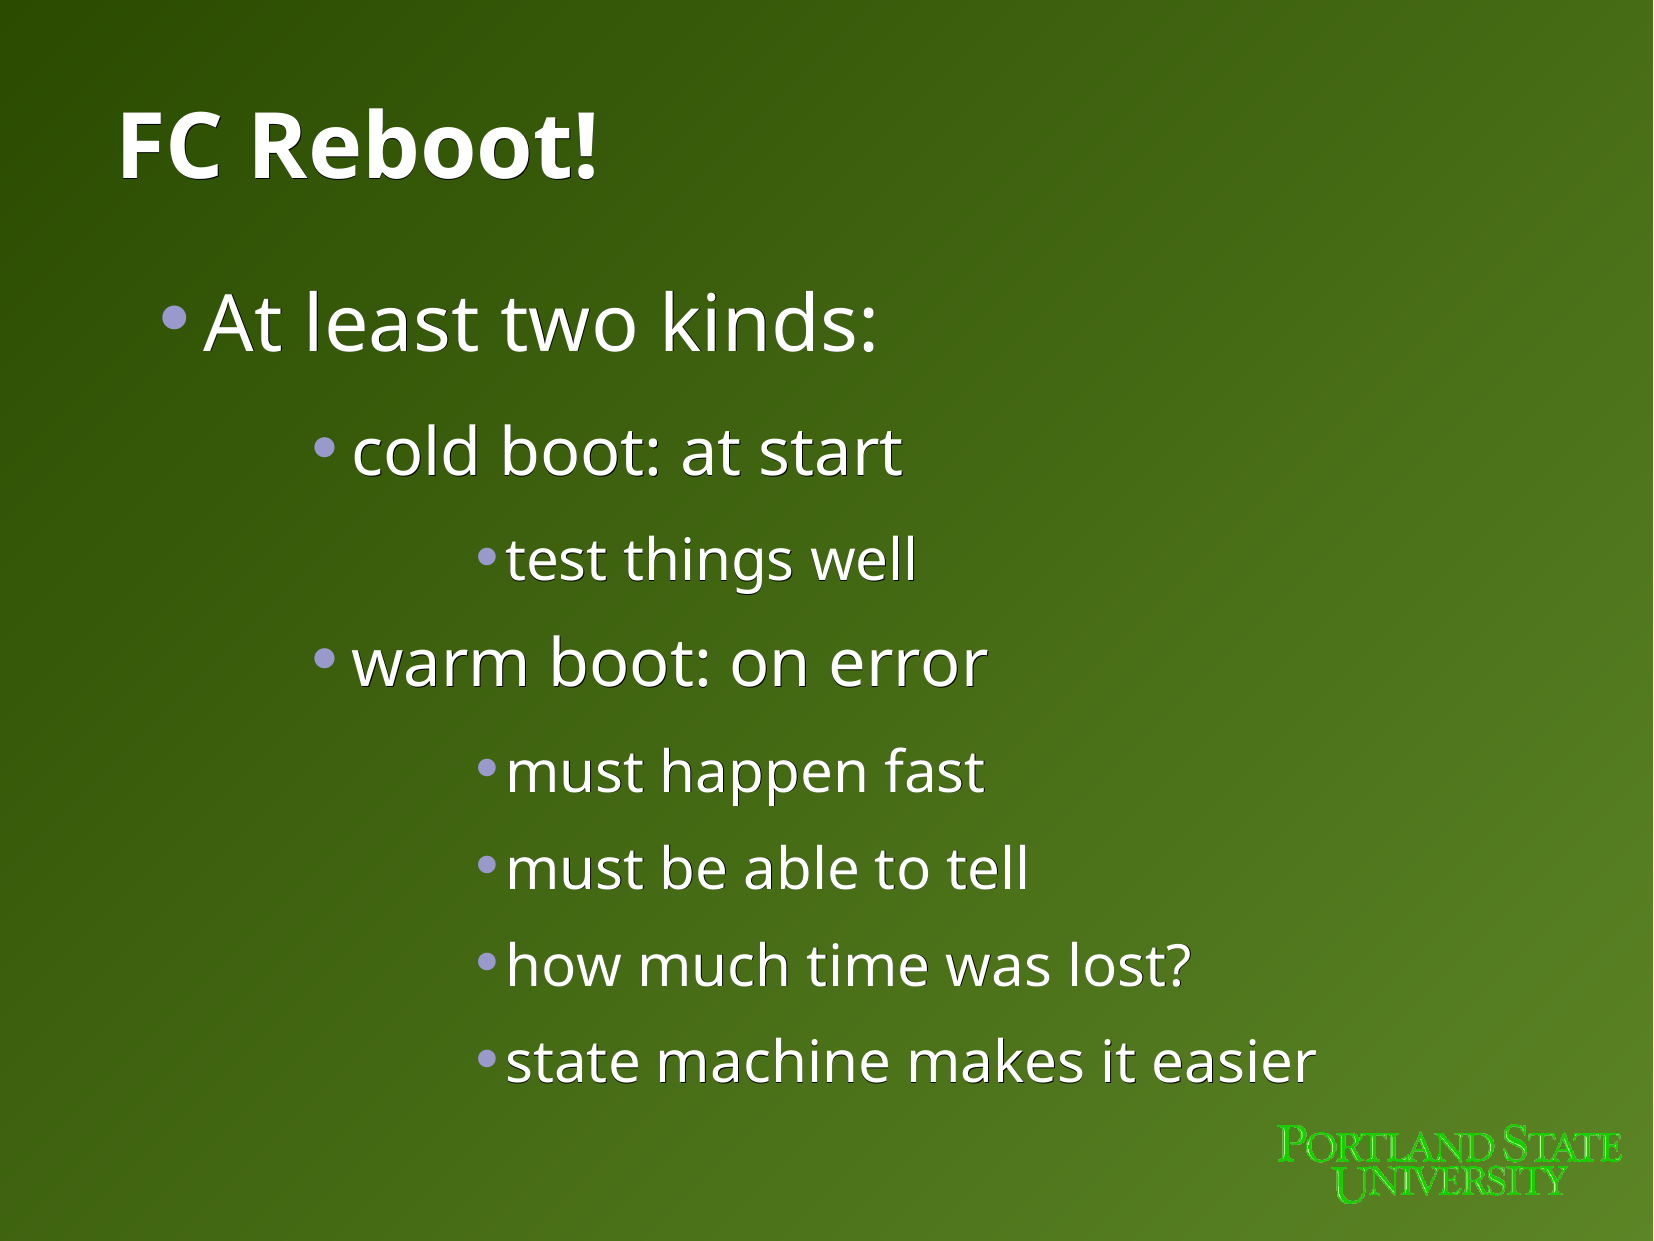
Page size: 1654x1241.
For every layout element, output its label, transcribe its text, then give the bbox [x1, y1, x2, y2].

list At least two kinds: cold boot: at start test things well warm boot: on error must happen fast must be able to tell how much time was lost? state machine makes it easier [115, 266, 1527, 1049]
title FC Reboot! [115, 86, 1527, 200]
picture [1277, 1124, 1622, 1204]
